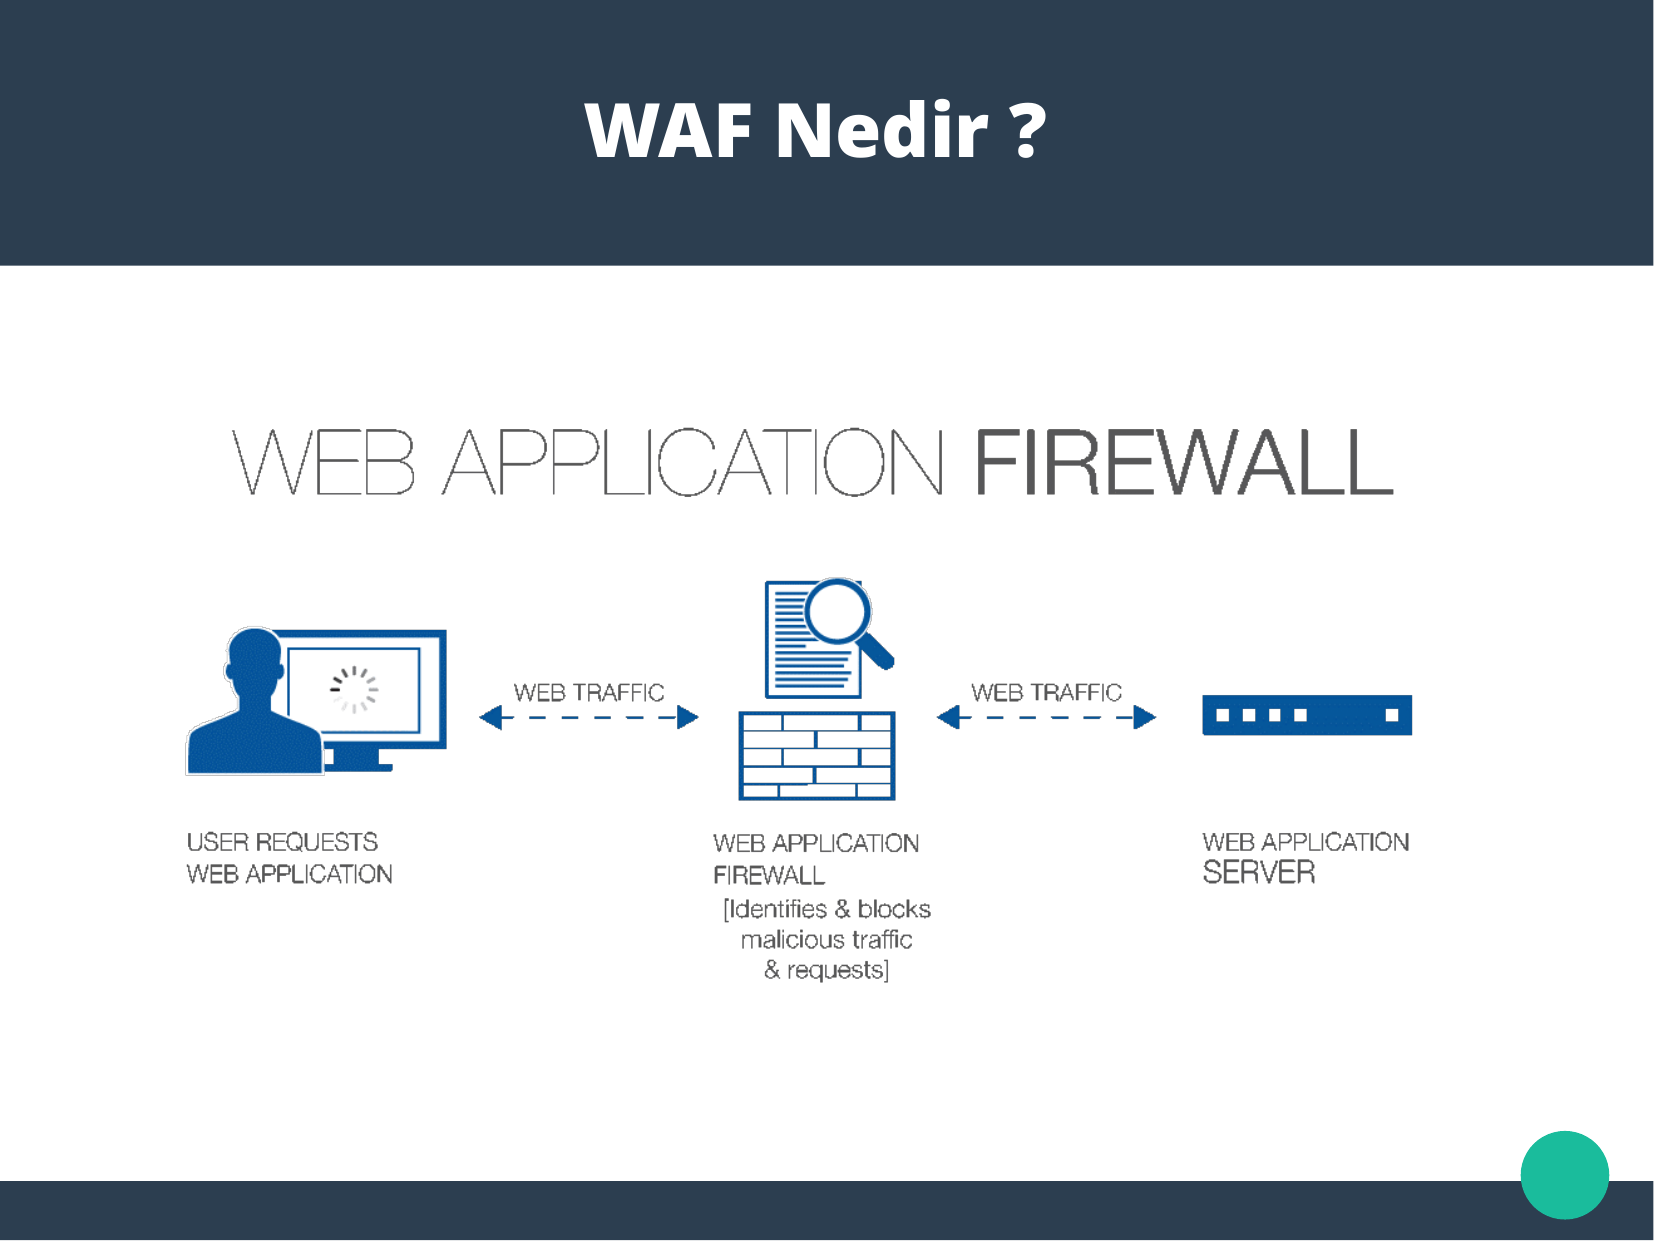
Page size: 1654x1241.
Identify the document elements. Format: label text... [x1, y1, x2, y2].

picture [172, 359, 1426, 1040]
title WAF Nedir ? [59, 49, 1595, 207]
